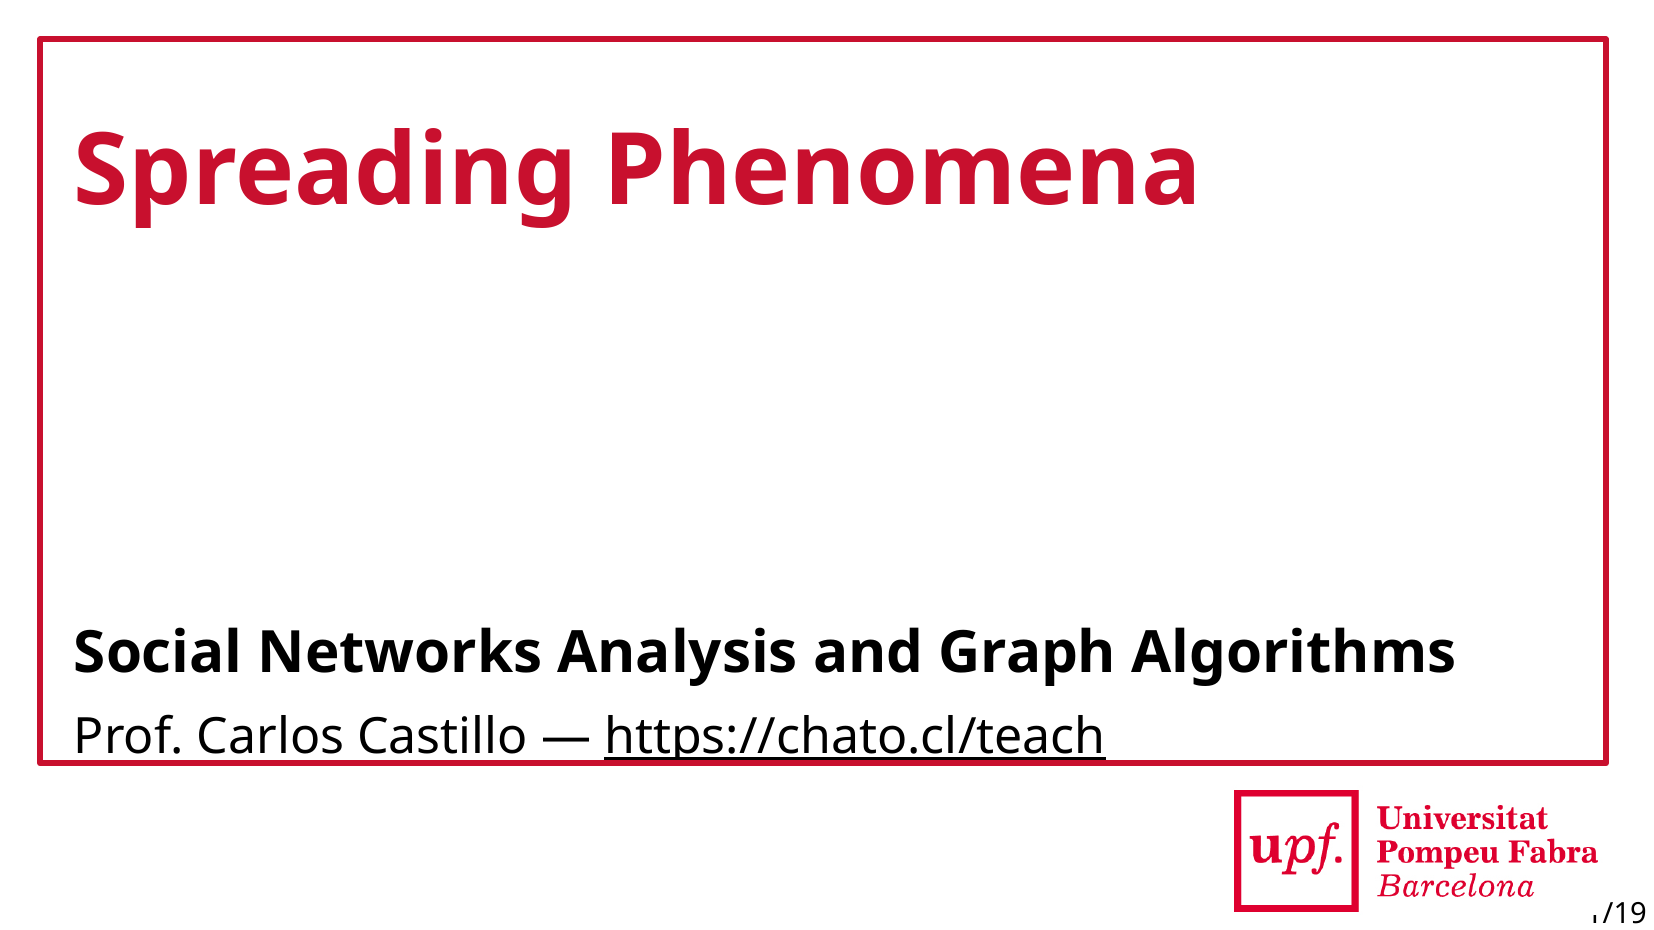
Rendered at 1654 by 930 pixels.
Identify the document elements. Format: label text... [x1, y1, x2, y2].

chart [770, 589, 889, 649]
picture [1229, 784, 1603, 915]
text_box Spreading Phenomena Social Networks Analysis and Graph Algorithms Prof. Carlos Castillo — https://chato.cl/teach [73, 77, 1562, 730]
